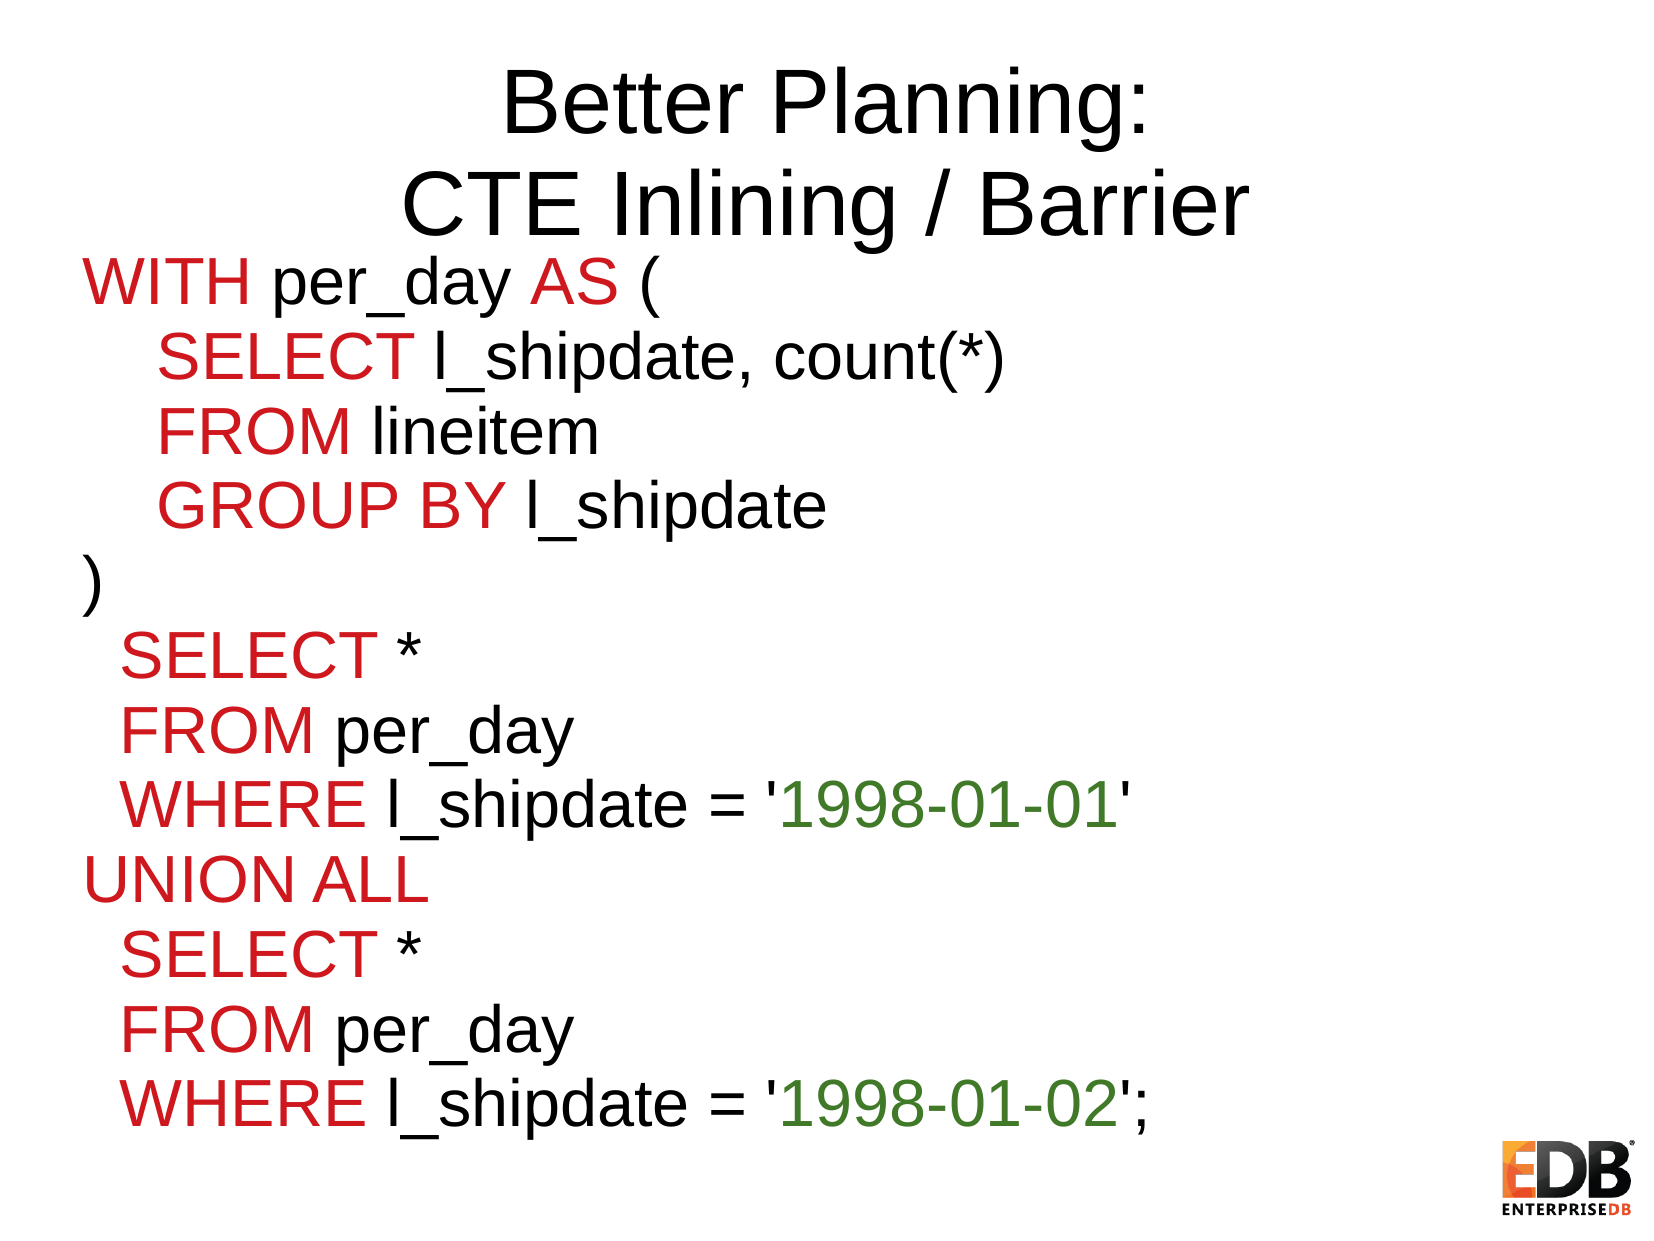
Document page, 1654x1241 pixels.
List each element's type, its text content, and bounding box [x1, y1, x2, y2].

picture [1500, 1136, 1636, 1216]
title Better Planning: CTE Inlining / Barrier [82, 49, 1571, 247]
subtitle WITH per_day AS ( SELECT l_shipdate, count(*) FROM lineitem GROUP BY l_shipdate ) SELECT * FROM per_day WHERE l_shipdate = '1998-01-01' UNION ALL SELECT * FROM per_day WHERE l_shipdate = '1998-01-02'; [82, 247, 1571, 1139]
